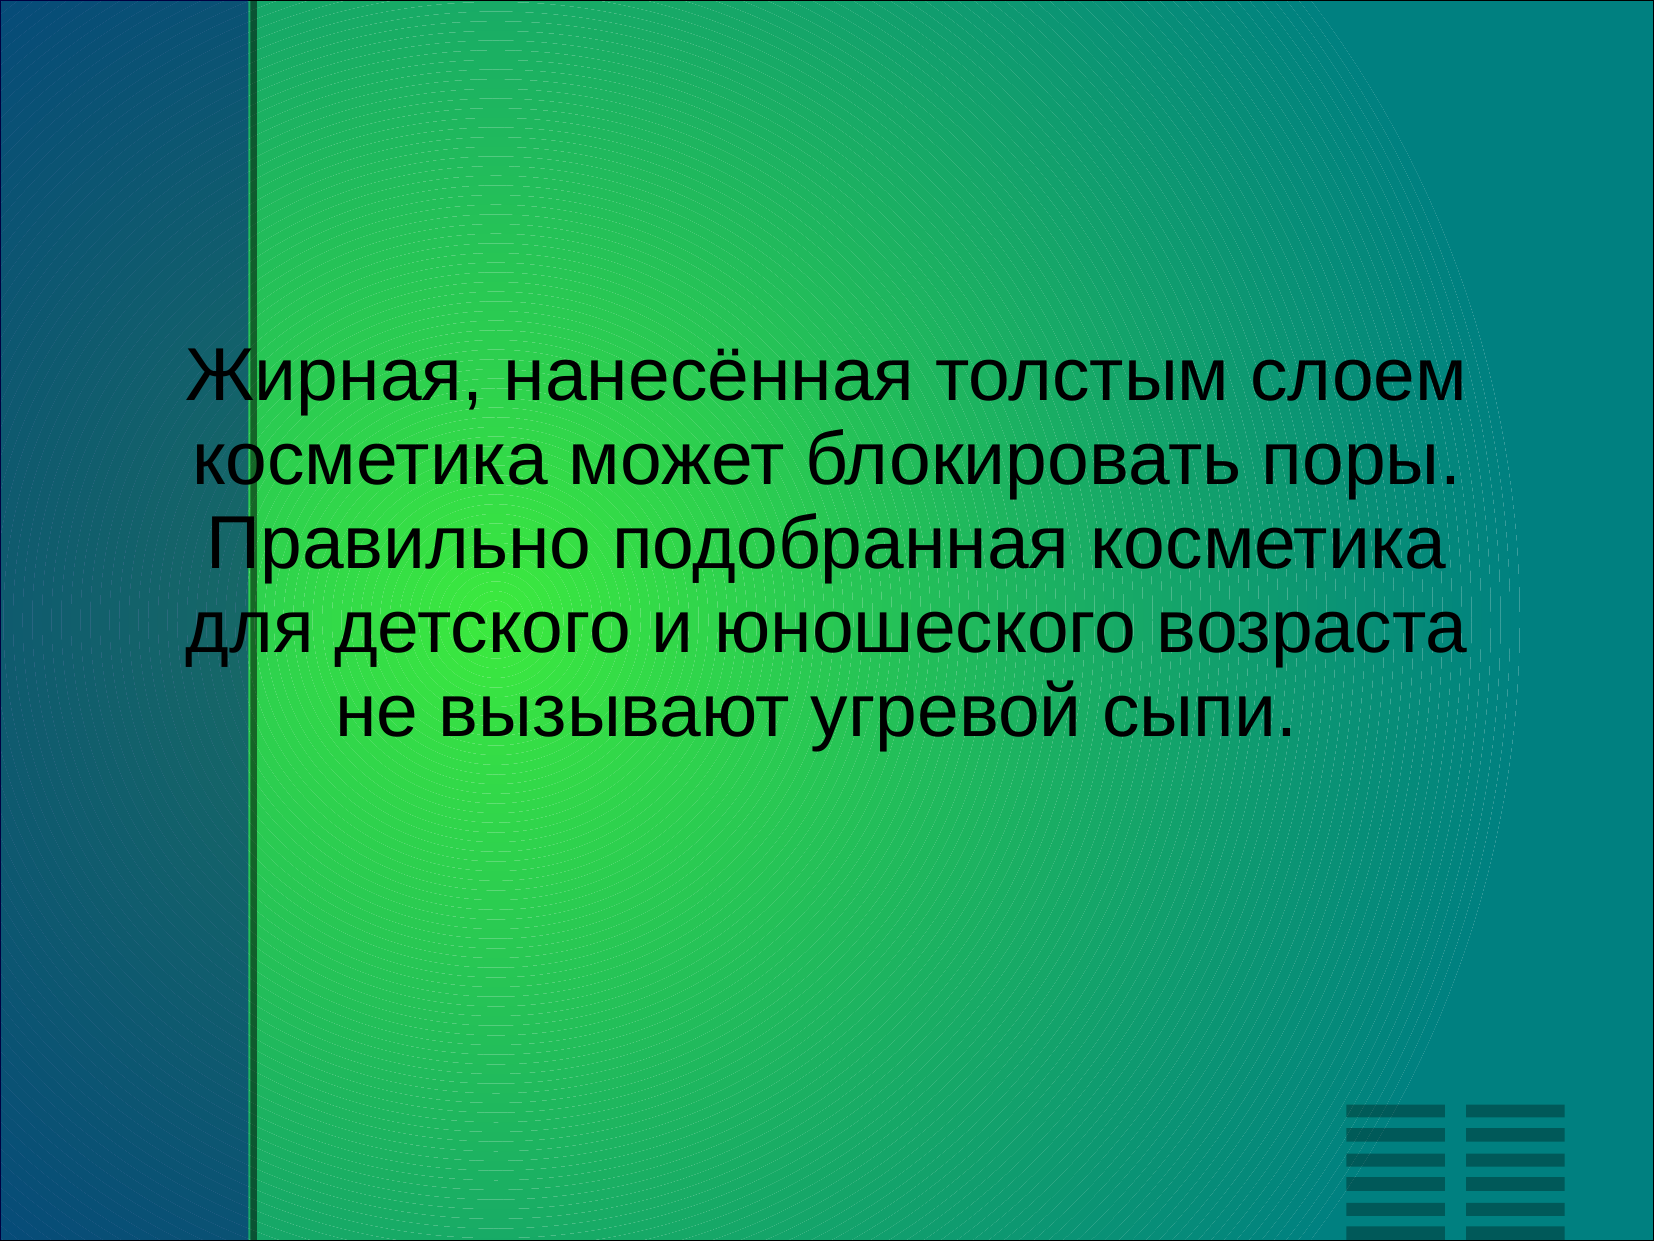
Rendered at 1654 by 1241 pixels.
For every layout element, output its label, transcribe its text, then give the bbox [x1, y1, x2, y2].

text_box Жирная, нанесённая толстым слоем косметика может блокировать поры. Правильно подобранная косметика для детского и юношеского возраста не вызывают угревой сыпи. [147, 324, 1506, 916]
